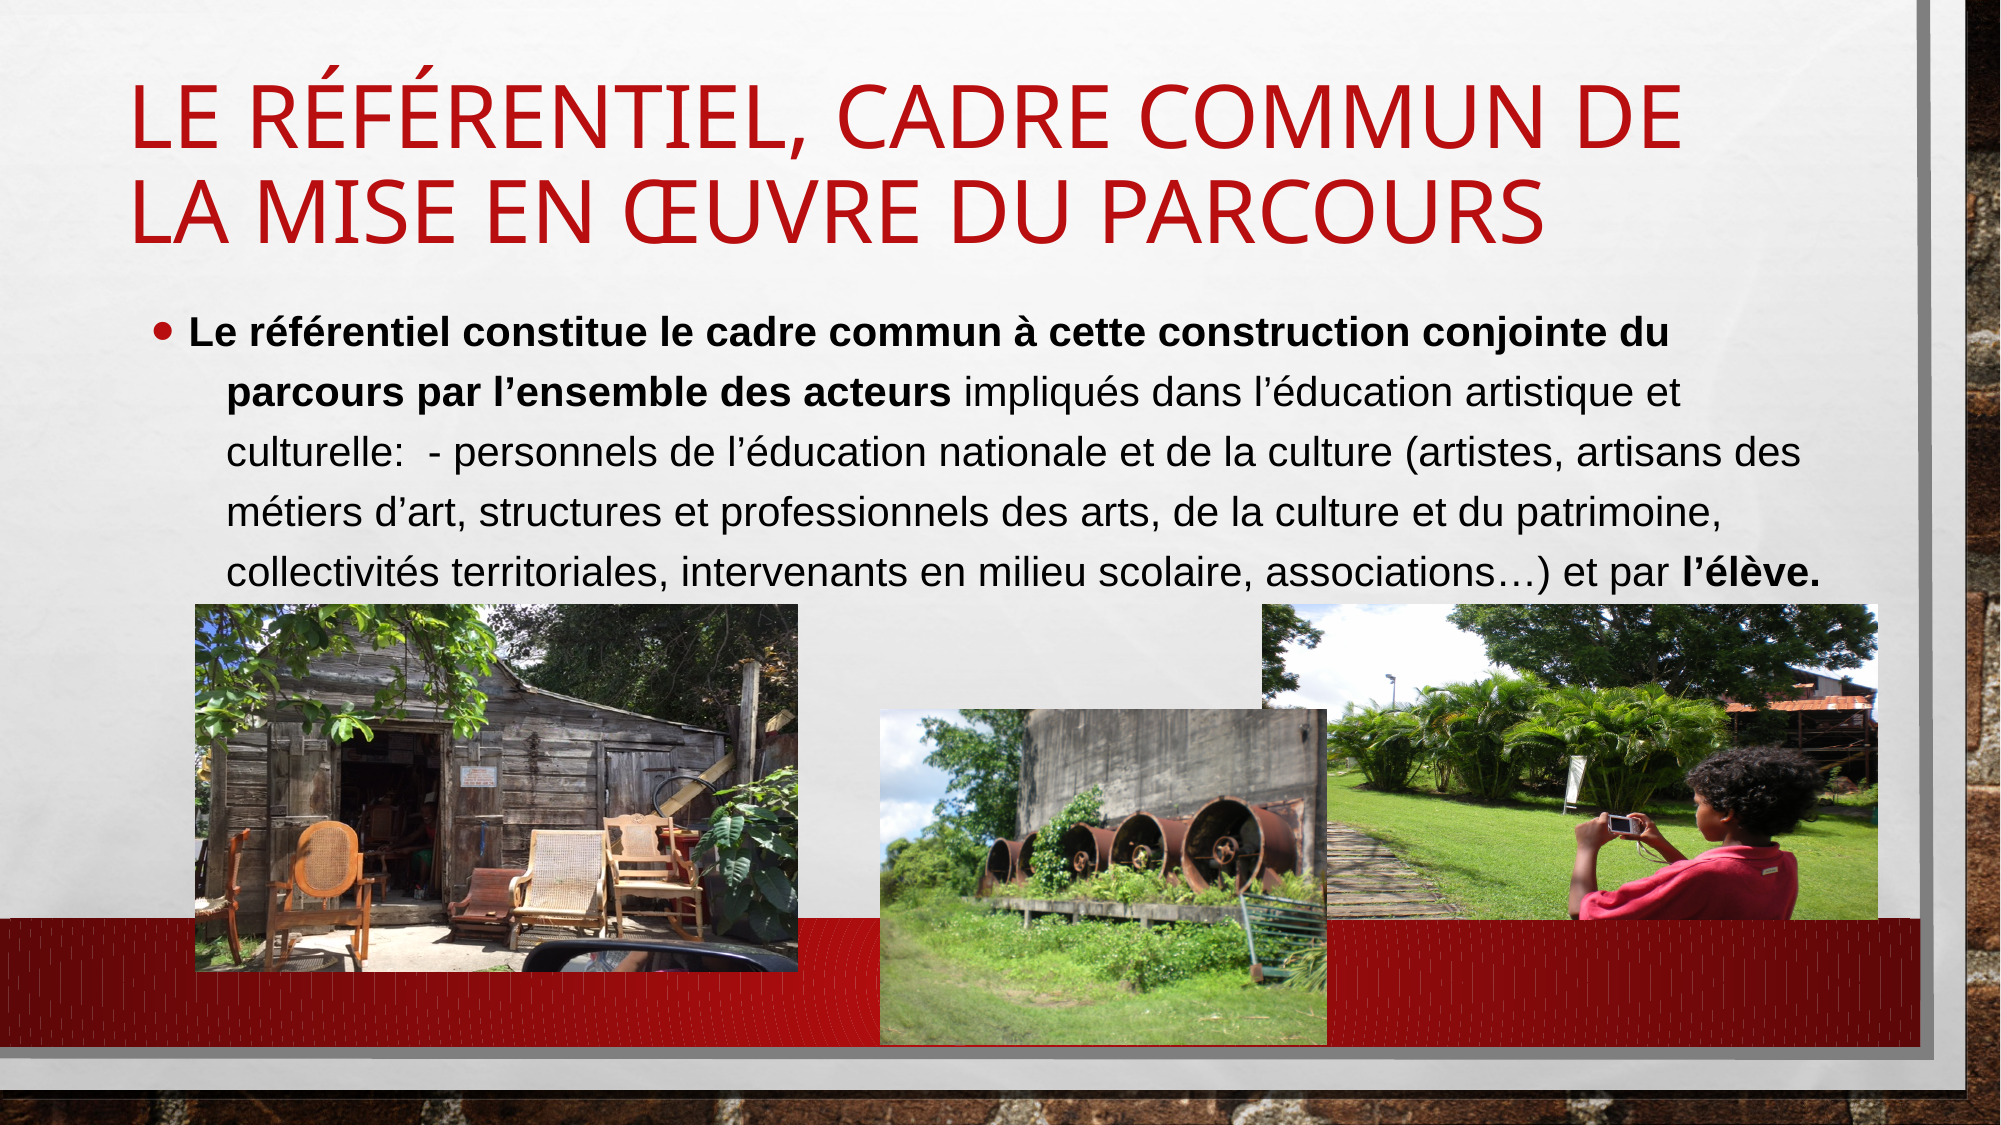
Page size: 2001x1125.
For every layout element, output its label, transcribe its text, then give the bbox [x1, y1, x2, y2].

list Le référentiel constitue le cadre commun à cette construction conjointe du parcours par l’ensemble des acteurs impliqués dans l’éducation artistique et culturelle: - personnels de l’éducation nationale et de la culture (artistes, artisans des métiers d’art, structures et professionnels des arts, de la culture et du patrimoine, collectivités territoriales, intervenants en milieu scolaire, associations…) et par l’élève. [136, 238, 1842, 652]
title Le référentiel, cadre commun de la mise en œuvre du parcours [112, 33, 1819, 302]
picture [195, 604, 798, 972]
picture [880, 604, 1878, 1045]
